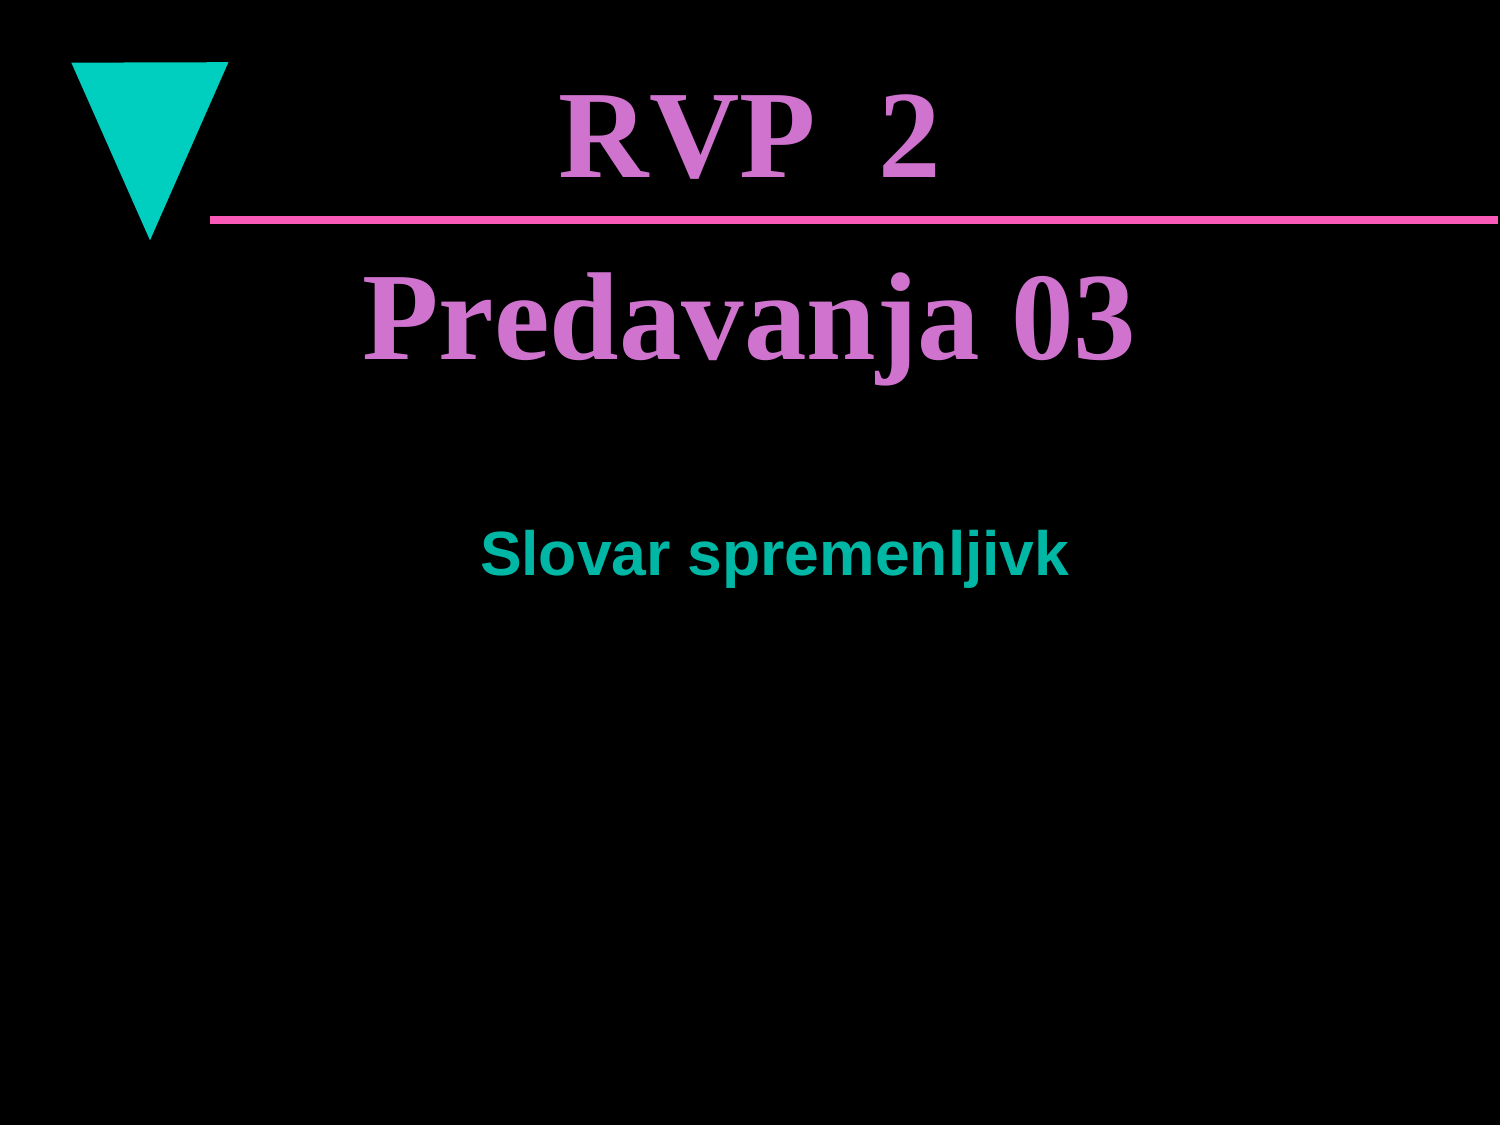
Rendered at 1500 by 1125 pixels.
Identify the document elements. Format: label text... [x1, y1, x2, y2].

list RVP 2 Predavanja 03 [115, 62, 1384, 395]
text_box Slovar spremenljivk [274, 512, 1275, 690]
